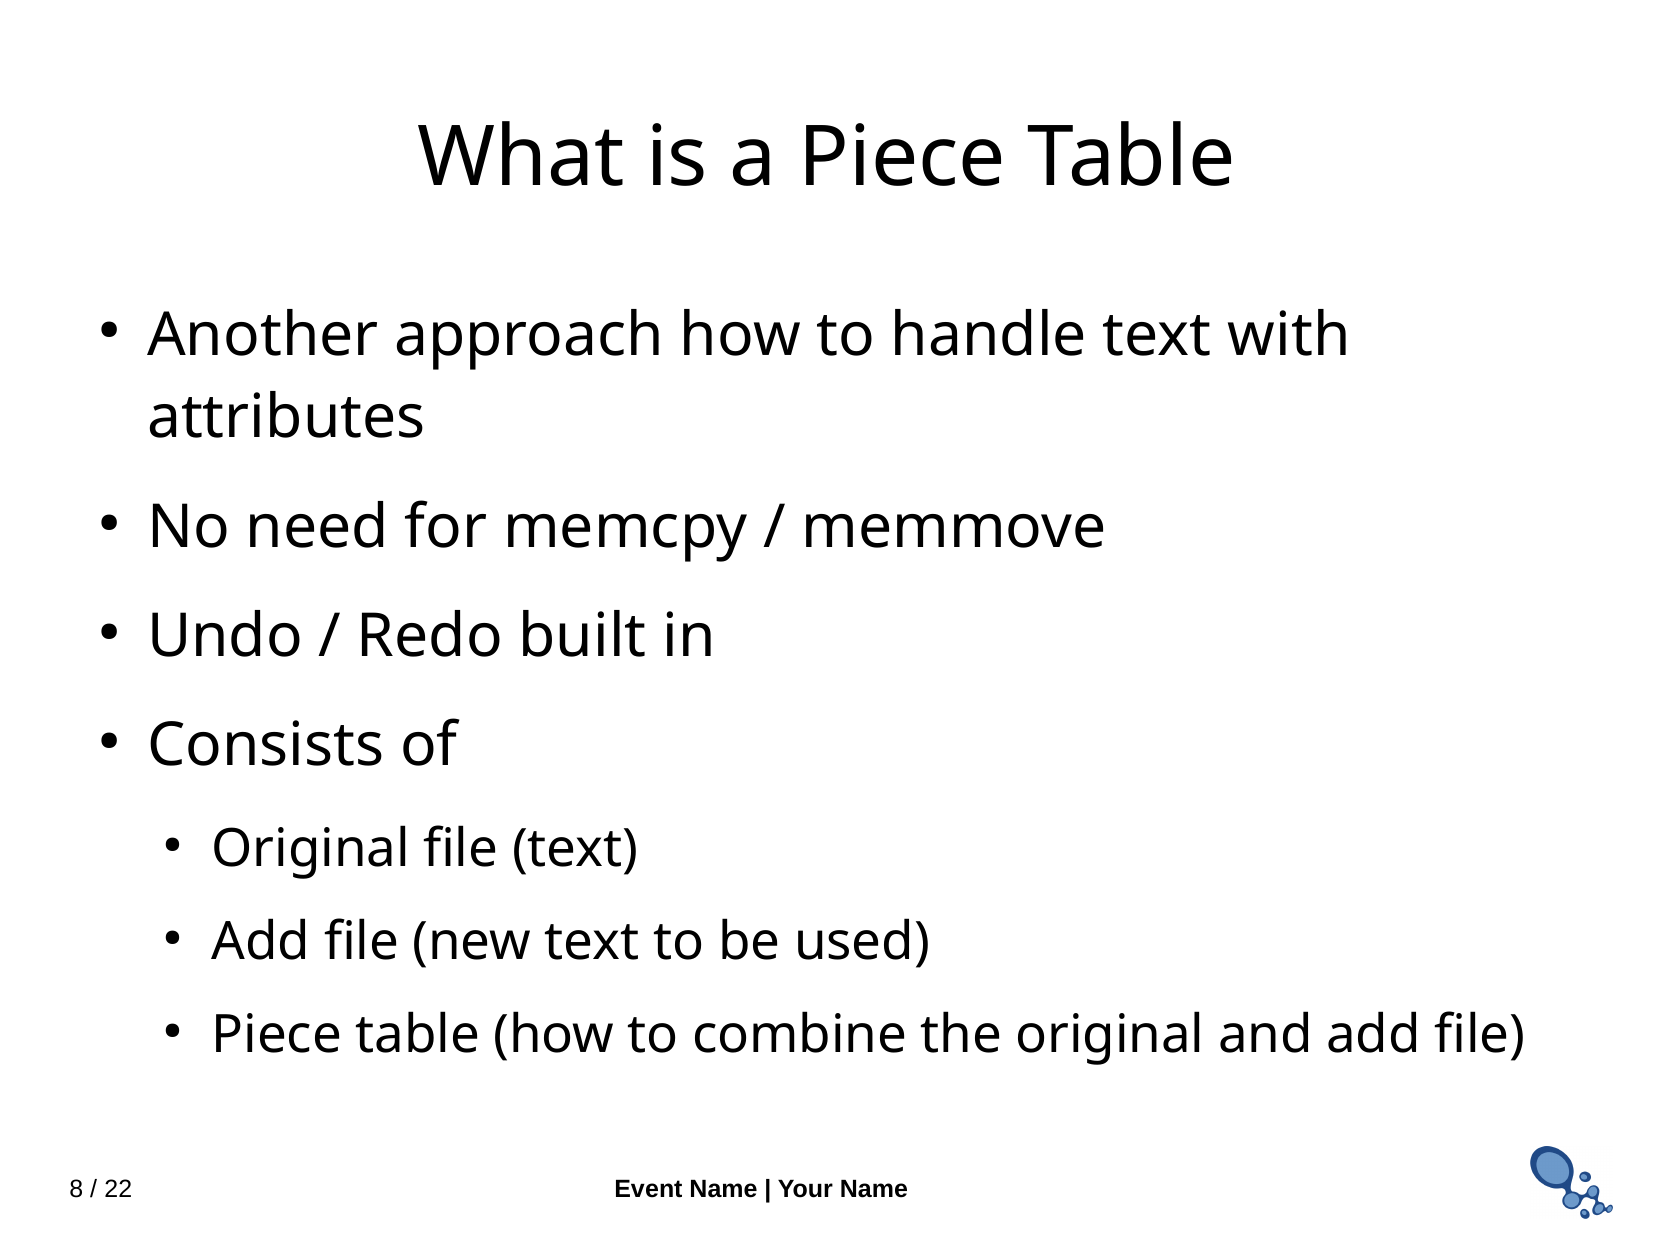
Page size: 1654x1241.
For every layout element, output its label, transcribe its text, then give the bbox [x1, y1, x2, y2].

title What is a Piece Table [82, 49, 1571, 257]
list Another approach how to handle text with attributes No need for memcpy / memmove Undo / Redo built in Consists of Original file (text) Add file (new text to be used) Piece table (how to combine the original and add file) [82, 290, 1538, 1141]
picture [1530, 1146, 1613, 1219]
